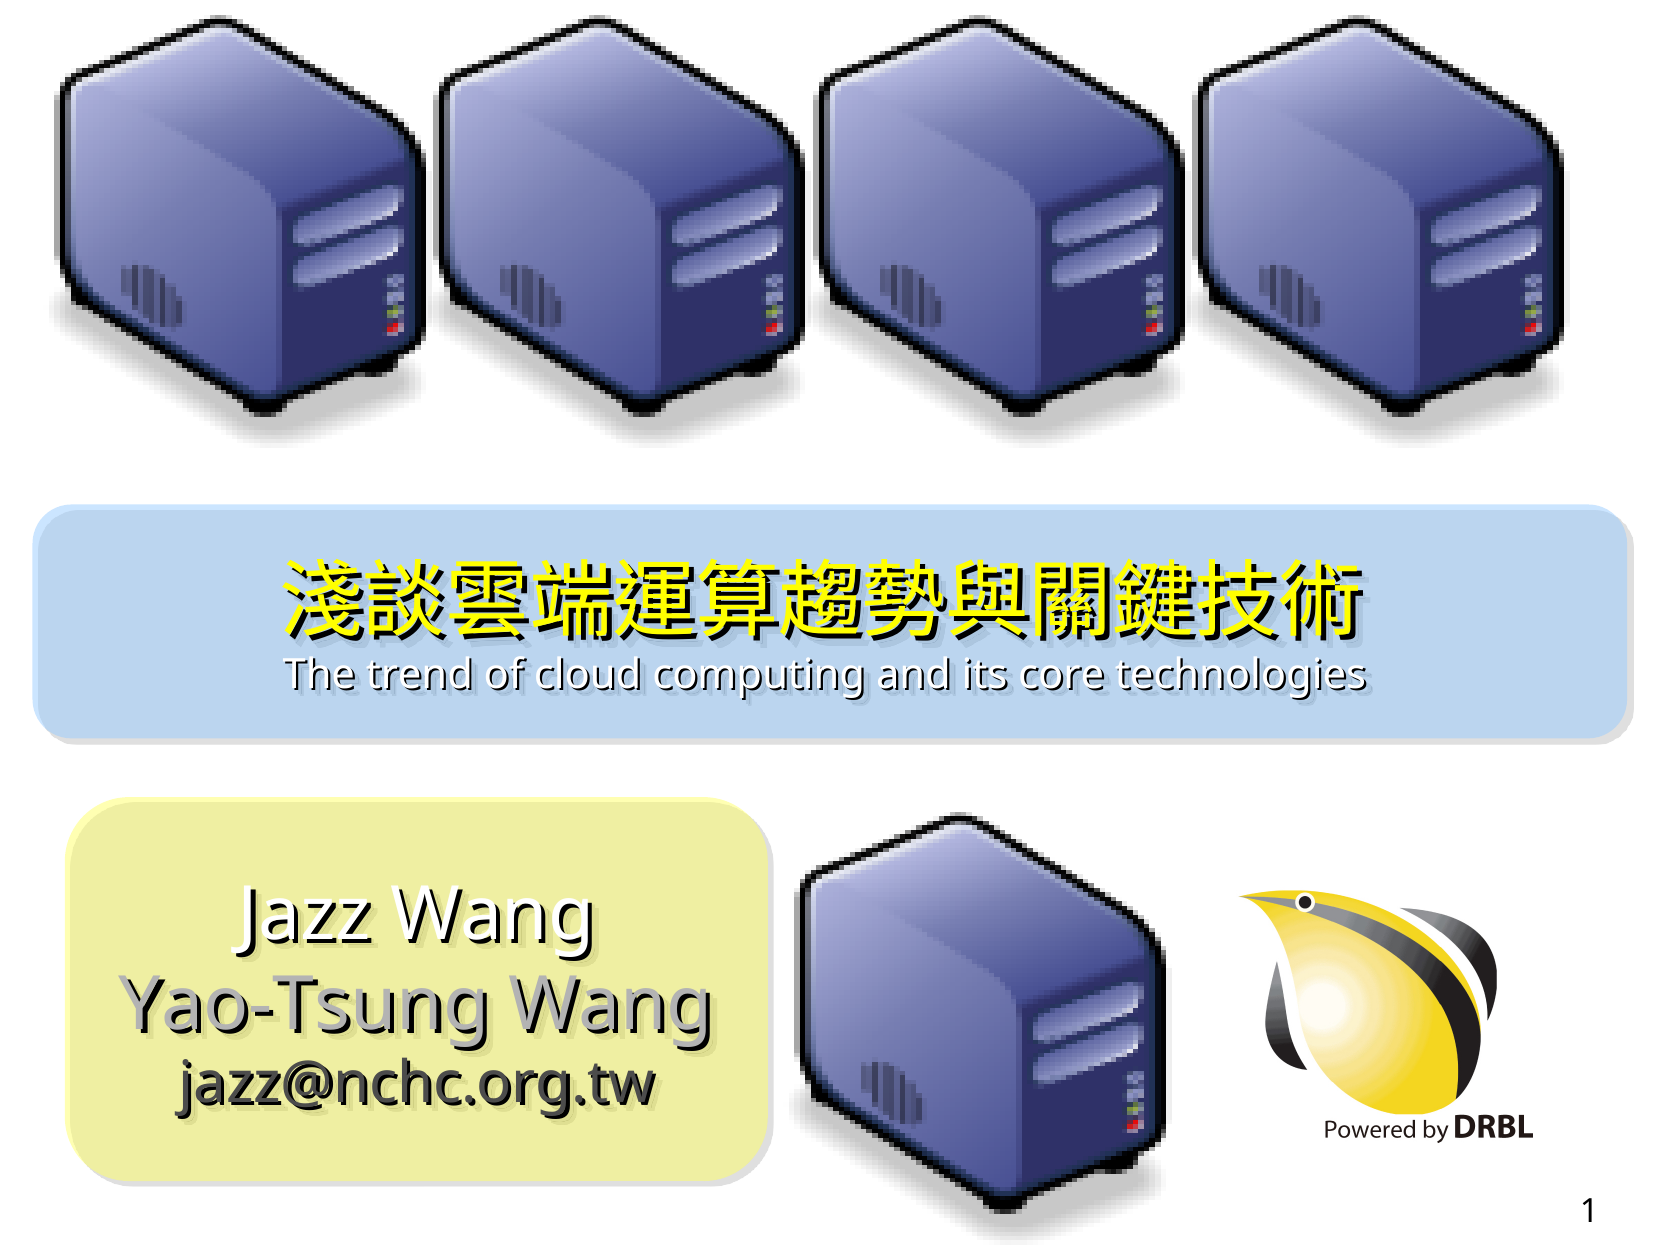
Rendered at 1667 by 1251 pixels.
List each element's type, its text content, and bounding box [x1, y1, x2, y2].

text_box 淺談雲端運算趨勢與關鍵技術 The trend of cloud computing and its core technologies [32, 504, 1628, 739]
text_box Jazz Wang Yao-Tsung Wang jazz@nchc.org.tw [64, 797, 767, 1182]
picture [767, 800, 1211, 1249]
picture [1224, 874, 1548, 1152]
picture [27, 2, 1609, 502]
